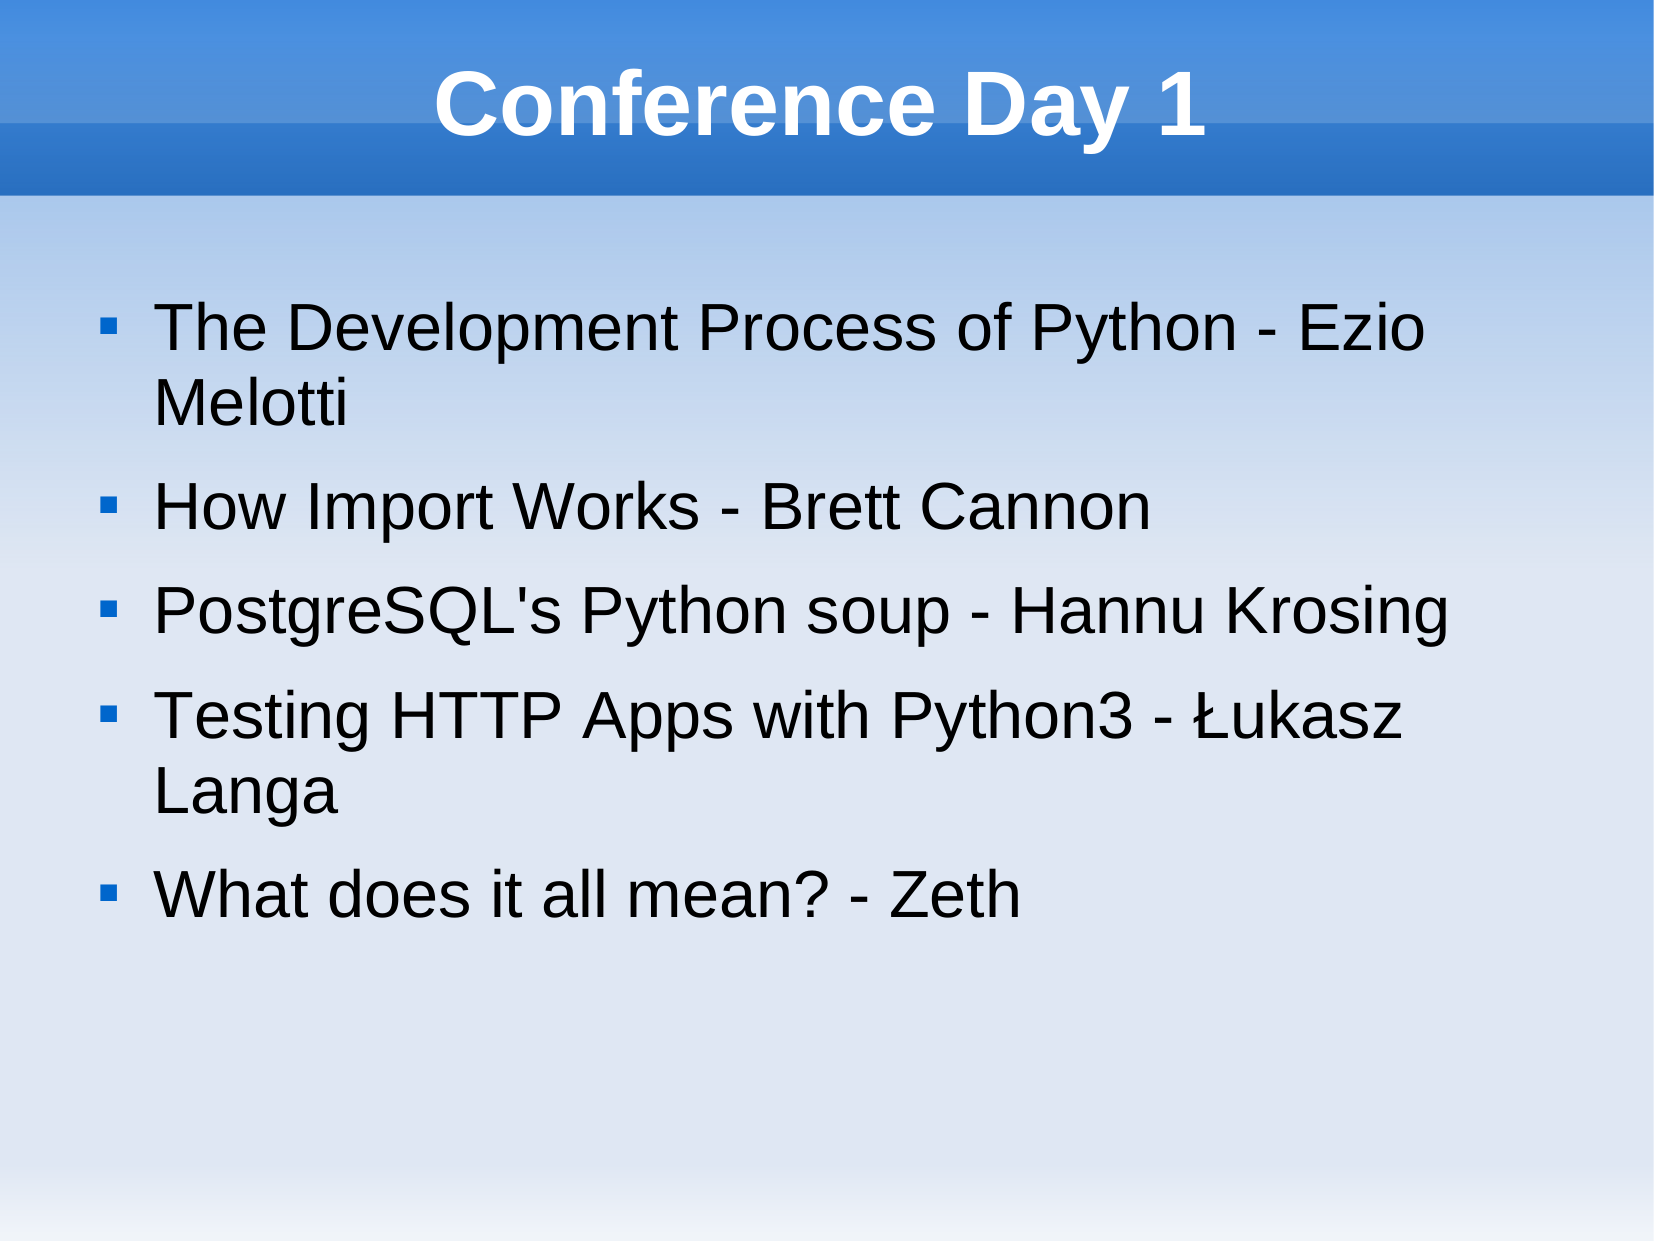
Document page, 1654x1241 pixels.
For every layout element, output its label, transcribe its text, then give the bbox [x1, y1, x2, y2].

list The Development Process of Python - Ezio Melotti How Import Works - Brett Cannon PostgreSQL's Python soup - Hannu Krosing Testing HTTP Apps with Python3 - Łukasz Langa What does it all mean? - Zeth [82, 290, 1571, 1094]
title Conference Day 1 [76, 7, 1565, 200]
picture [0, 0, 1654, 1241]
